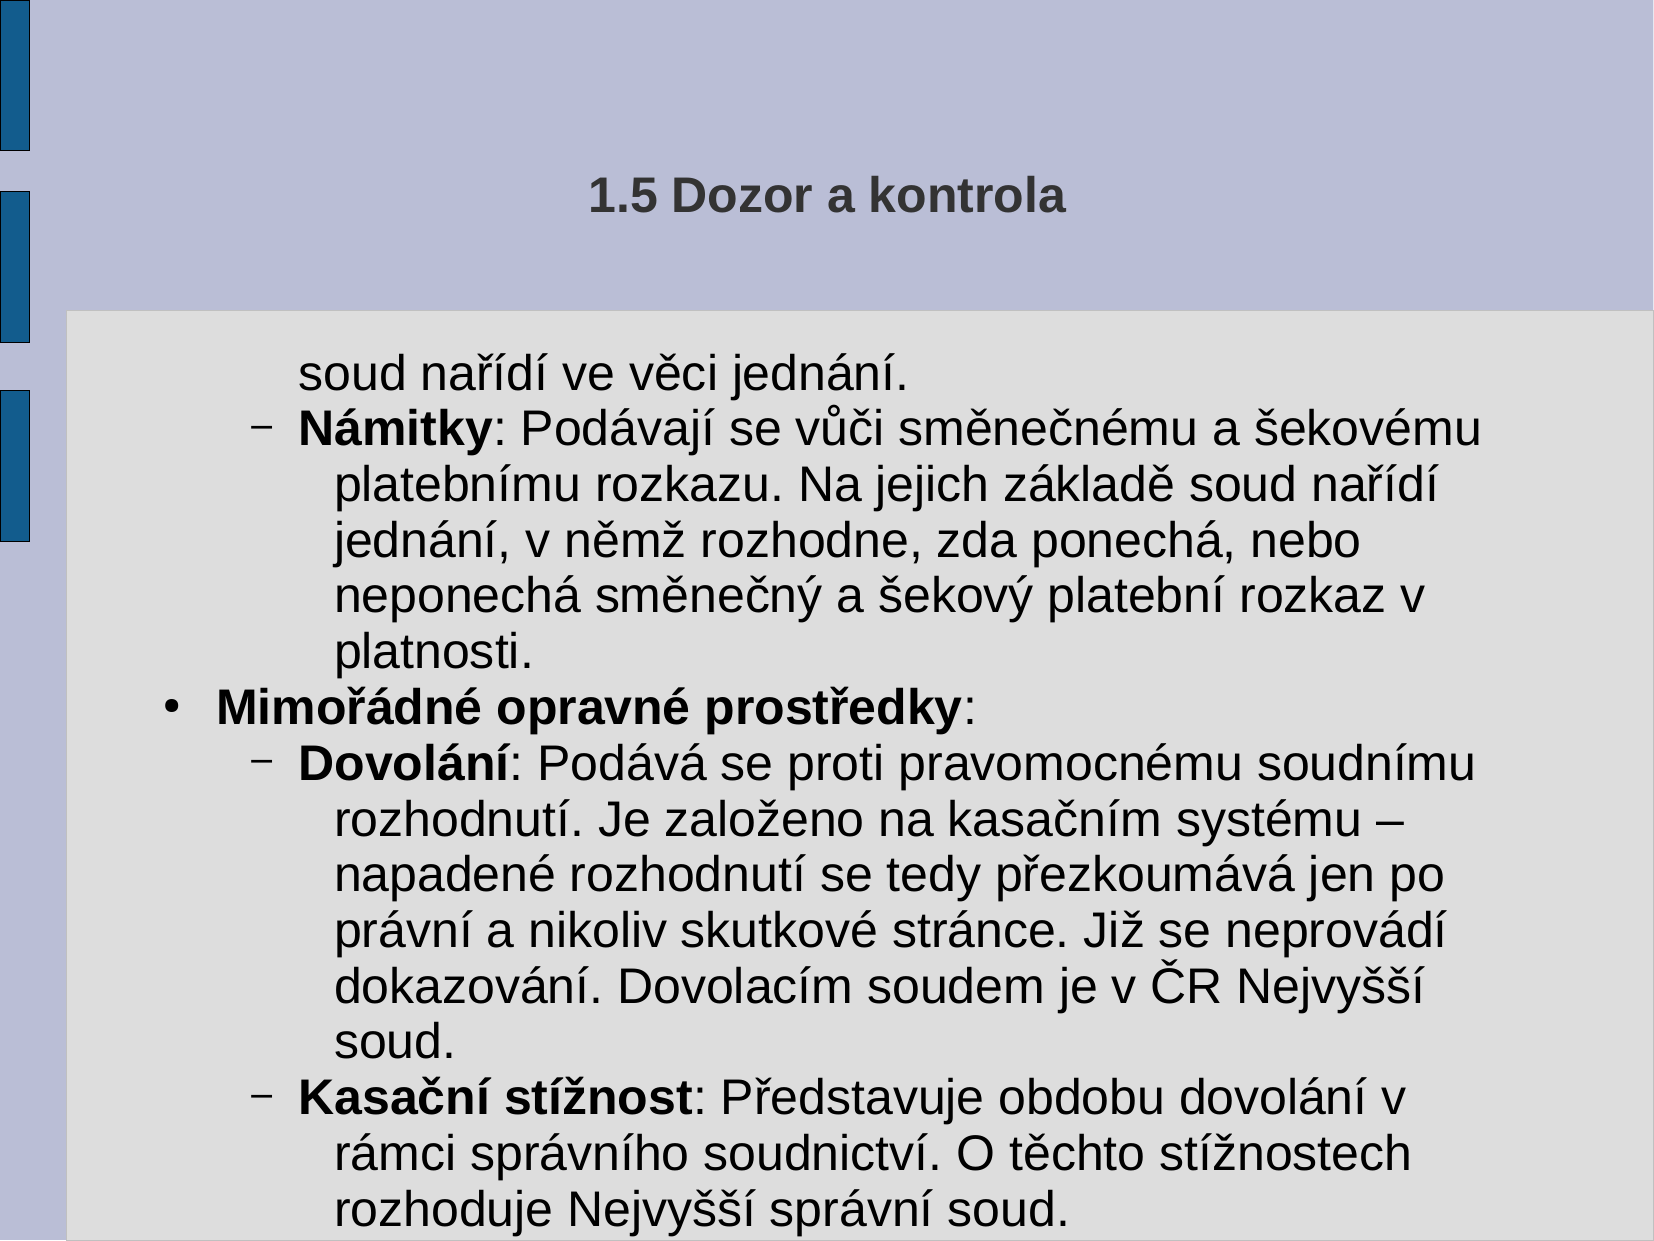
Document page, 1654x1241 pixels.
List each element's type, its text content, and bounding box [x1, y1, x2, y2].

list soud nařídí ve věci jednání. Námitky: Podávají se vůči směnečnému a šekovému platebnímu rozkazu. Na jejich základě soud nařídí jednání, v němž rozhodne, zda ponechá, nebo neponechá směnečný a šekový platební rozkaz v platnosti. Mimořádné opravné prostředky: Dovolání: Podává se proti pravomocnému soudnímu rozhodnutí. Je založeno na kasačním systému – napadené rozhodnutí se tedy přezkoumává jen po právní a nikoliv skutkové stránce. Již se neprovádí dokazování. Dovolacím soudem je v ČR Nejvyšší soud. Kasační stížnost: Představuje obdobu dovolání v rámci správního soudnictví. O těchto stížnostech rozhoduje Nejvyšší správní soud. [121, 344, 1534, 1241]
title 1.5 Dozor a kontrola [121, 91, 1534, 299]
